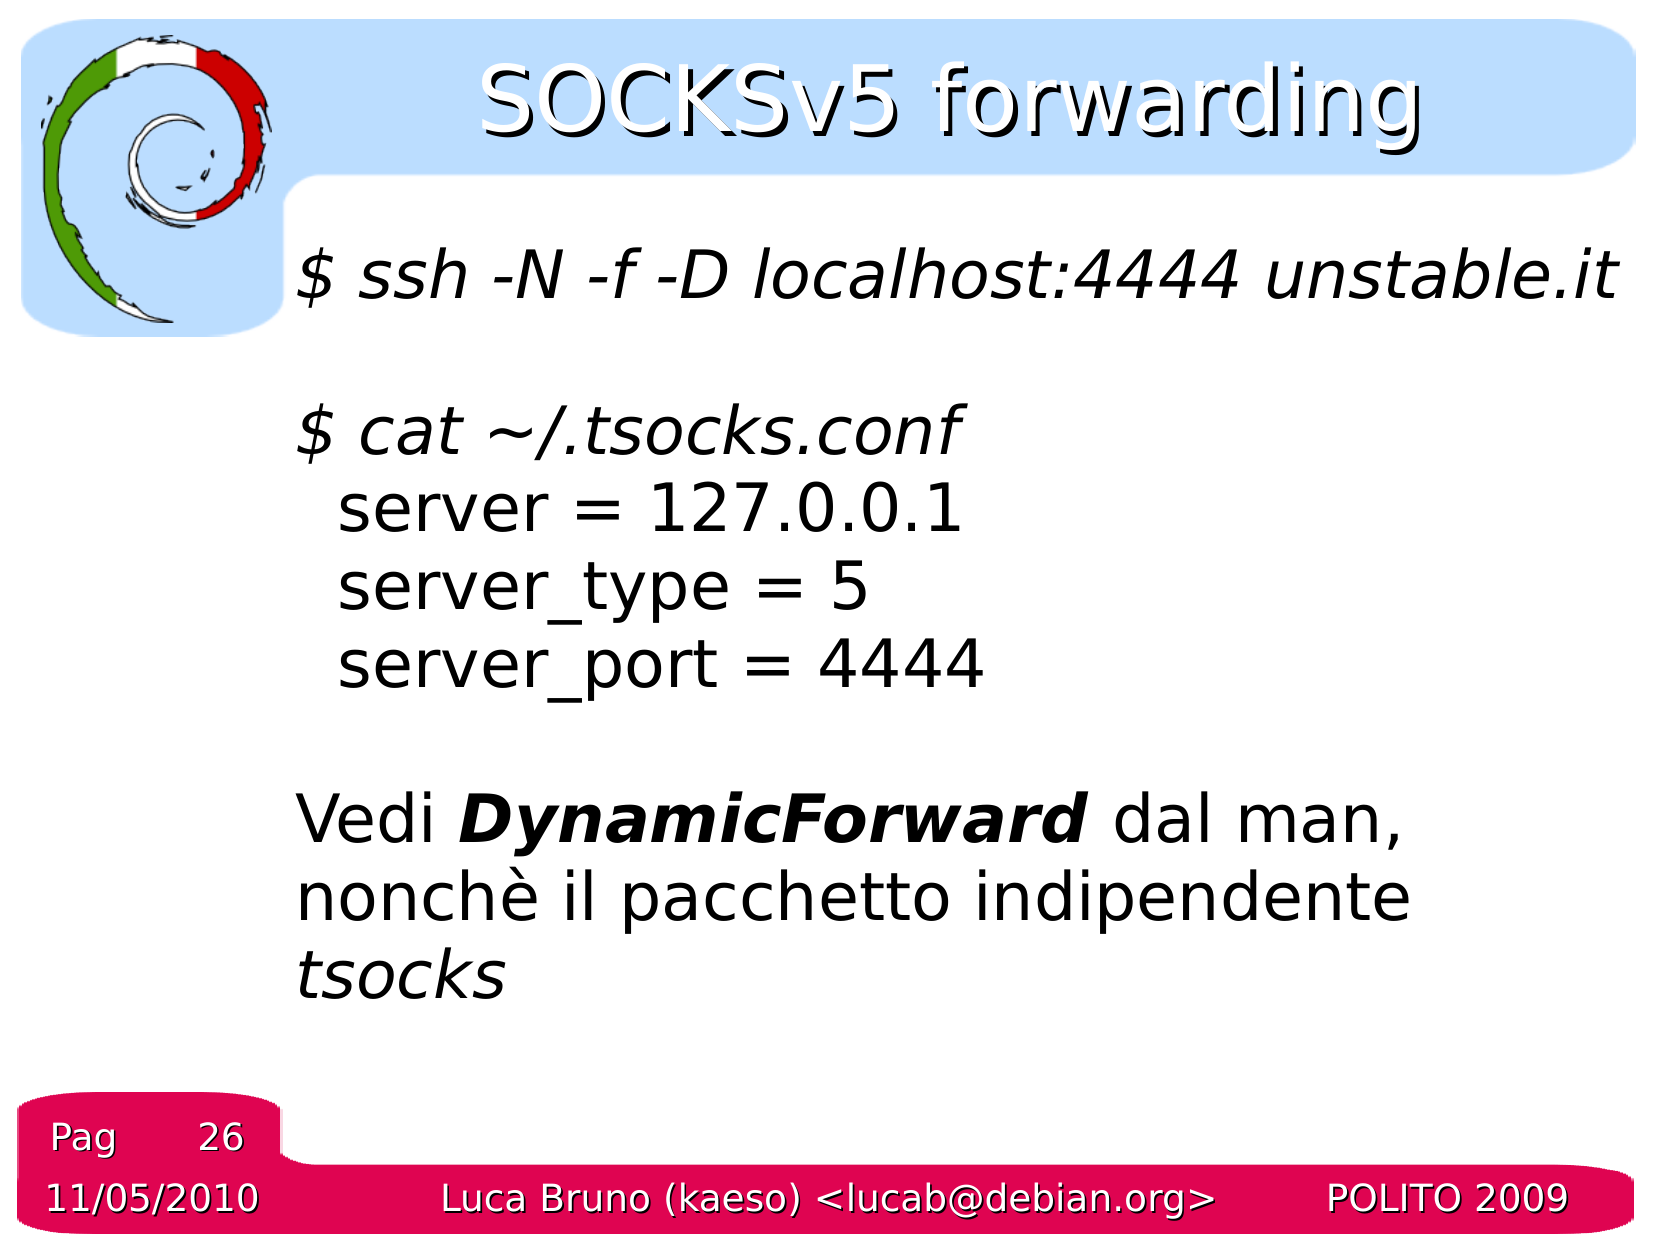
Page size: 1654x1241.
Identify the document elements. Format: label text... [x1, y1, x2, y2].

text_box Pag <numero> [35, 1108, 421, 1182]
picture [284, 1092, 1634, 1234]
picture [21, 19, 1636, 337]
picture [17, 1092, 295, 1234]
text_box 11/05/2010 [29, 1169, 284, 1241]
title SOCKSv5 forwarding [265, 3, 1636, 196]
text_box Luca Bruno (kaeso) <lucab@debian.org> POLITO 2009 [425, 1169, 1585, 1241]
subtitle $ ssh -N -f -D localhost:4444 unstable.it $ cat ~/.tsocks.conf server = 127.0.0.1 server_type = 5 server_port = 4444 Vedi DynamicForward dal man, nonchè il pacchetto indipendente tsocks [295, 206, 1625, 1122]
